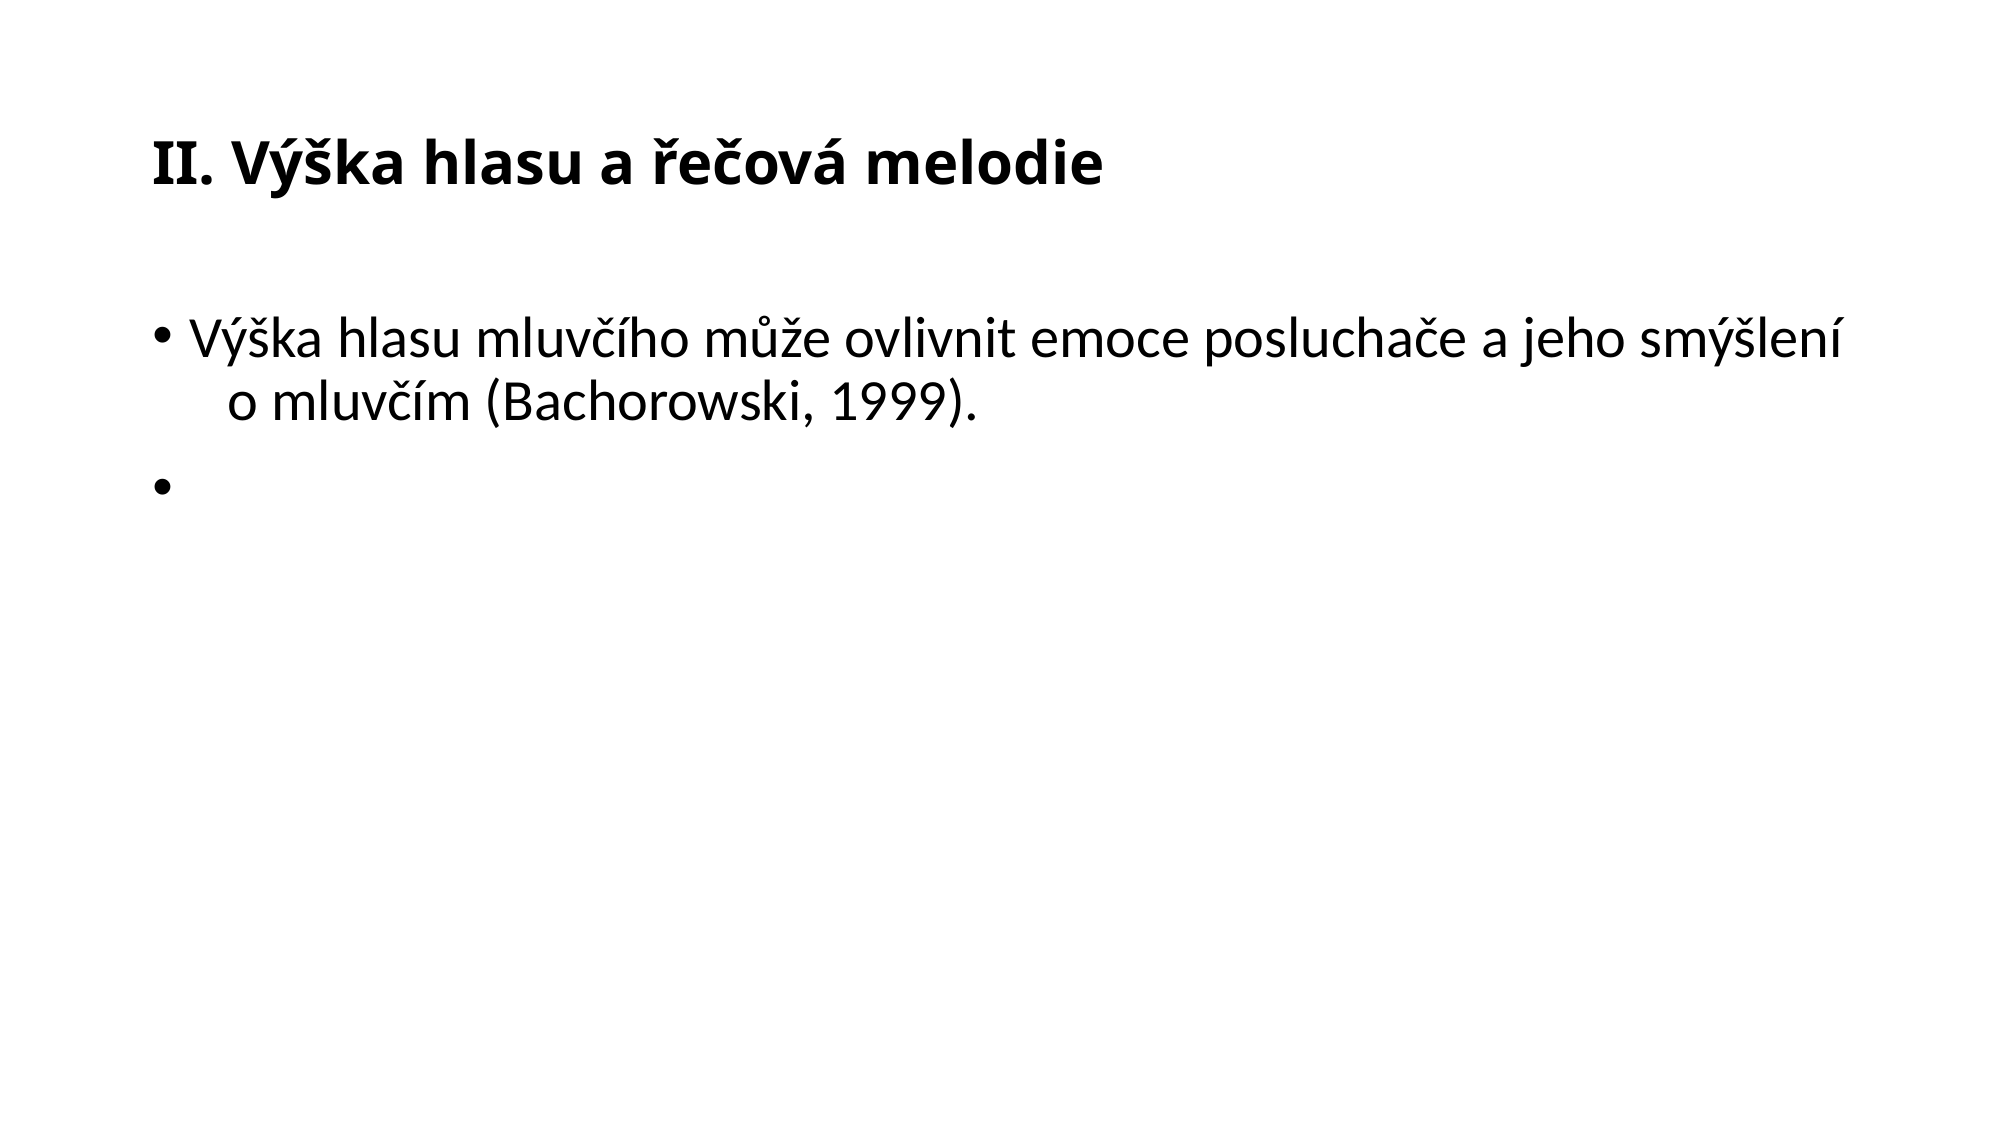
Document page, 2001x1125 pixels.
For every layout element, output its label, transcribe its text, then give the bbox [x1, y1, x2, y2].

list Výška hlasu mluvčího může ovlivnit emoce posluchače a jeho smýšlení o mluvčím (Bachorowski, 1999). [137, 299, 1863, 1014]
title II. Výška hlasu a řečová melodie [137, 59, 1863, 278]
